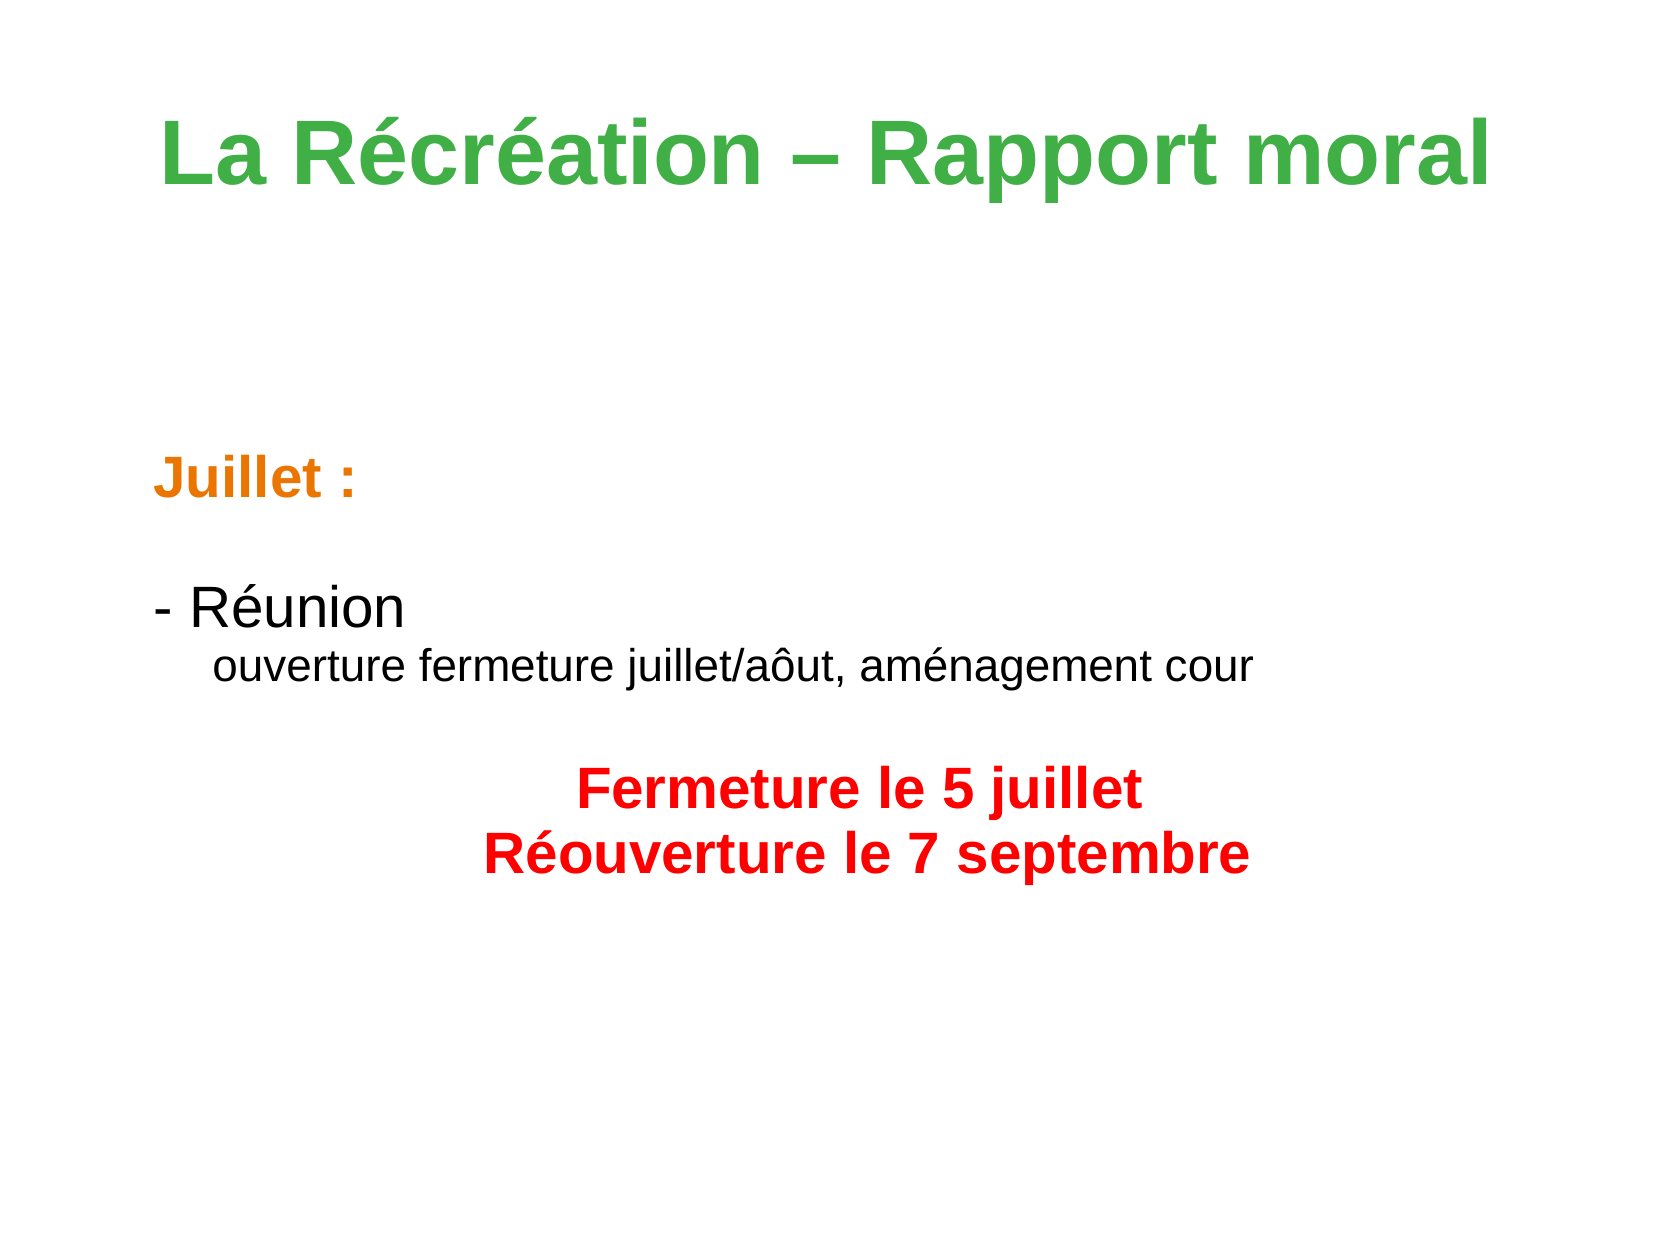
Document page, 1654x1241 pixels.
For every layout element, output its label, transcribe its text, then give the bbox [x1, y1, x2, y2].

title La Récréation – Rapport moral [82, 49, 1571, 257]
subtitle Juillet : - Réunion ouverture fermeture juillet/aôut, aménagement cour Fermeture le 5 juillet Réouverture le 7 septembre [94, 256, 1583, 1075]
